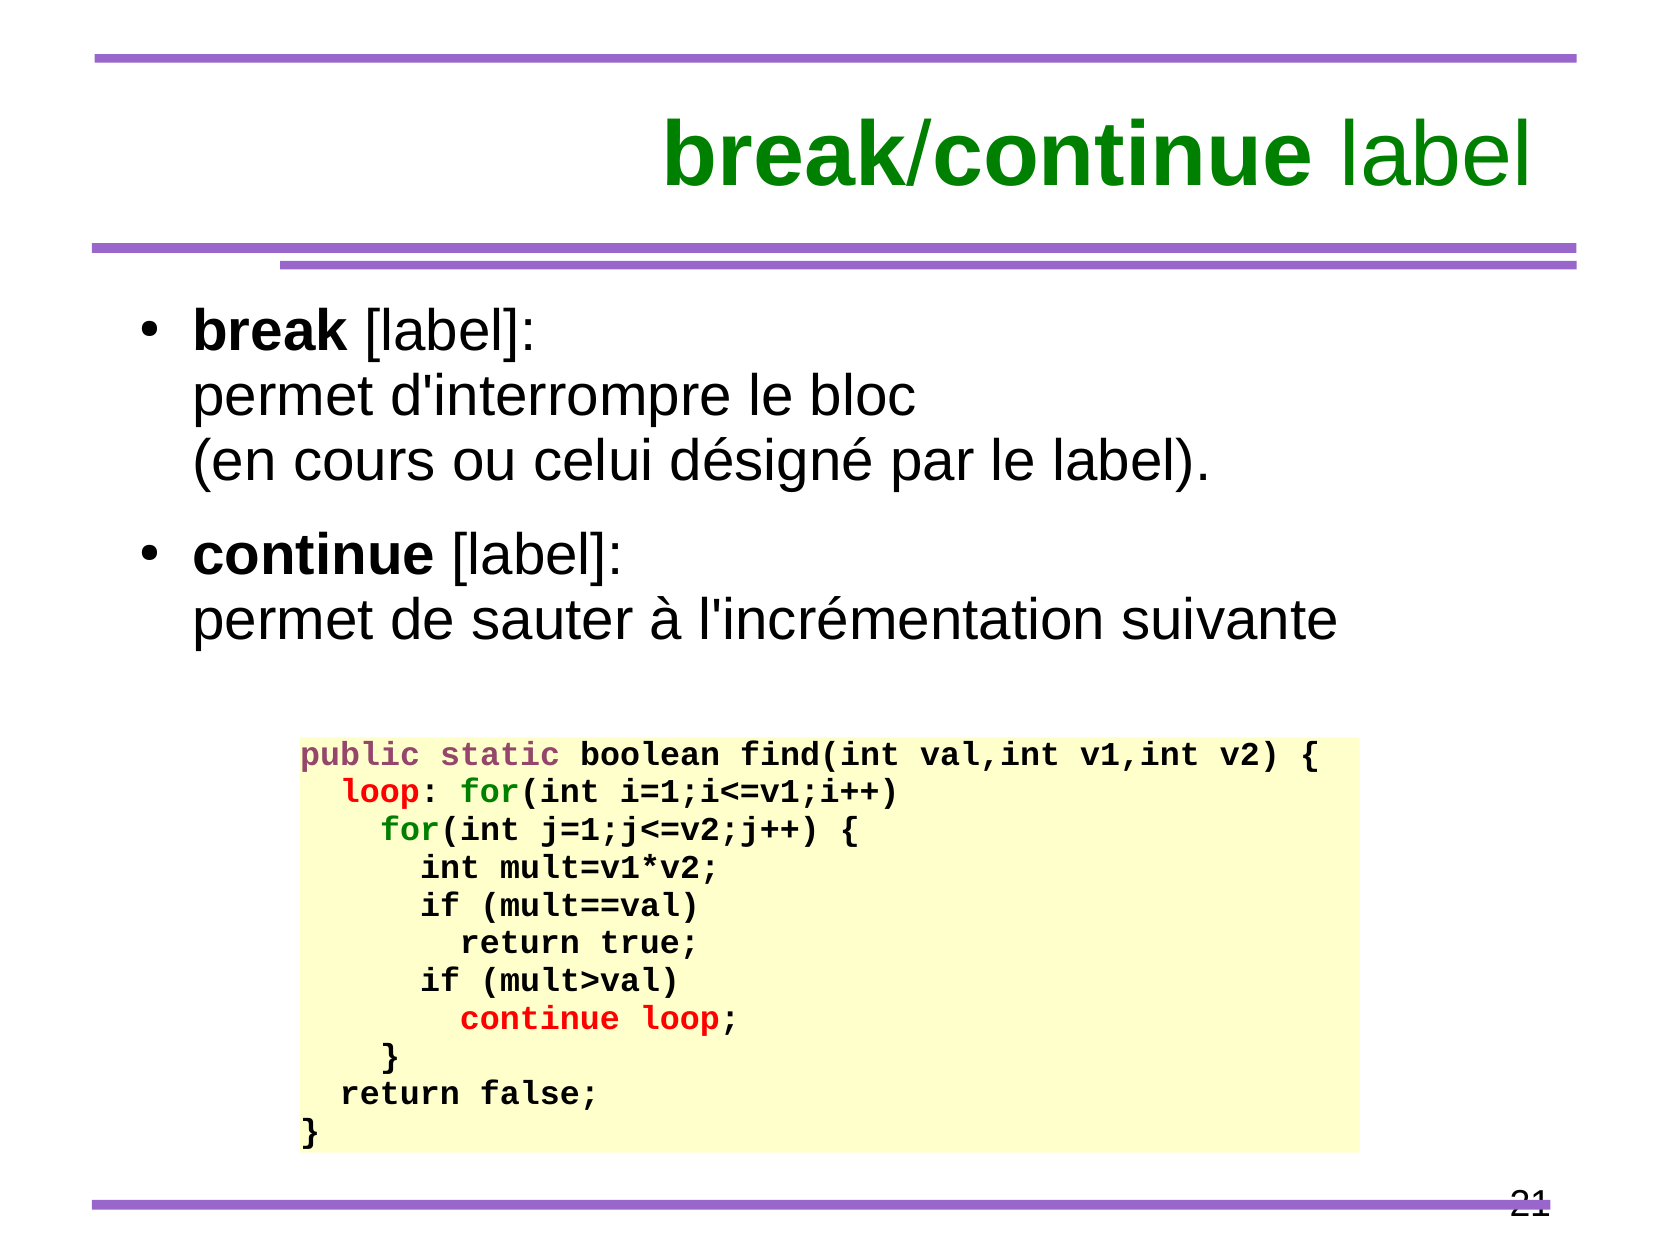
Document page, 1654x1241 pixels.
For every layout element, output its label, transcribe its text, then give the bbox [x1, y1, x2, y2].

title break/continue label [121, 49, 1534, 257]
text_box public static boolean find(int val,int v1,int v2) { loop: for(int i=1;i<=v1;i++) for(int j=1;j<=v2;j++) { int mult=v1*v2; if (mult==val) return true; if (mult>val) continue loop; } return false; } [300, 737, 1360, 1153]
list break [label]: permet d'interrompre le bloc (en cours ou celui désigné par le label). continue [label]: permet de sauter à l'incrémentation suivante [121, 297, 1534, 1168]
